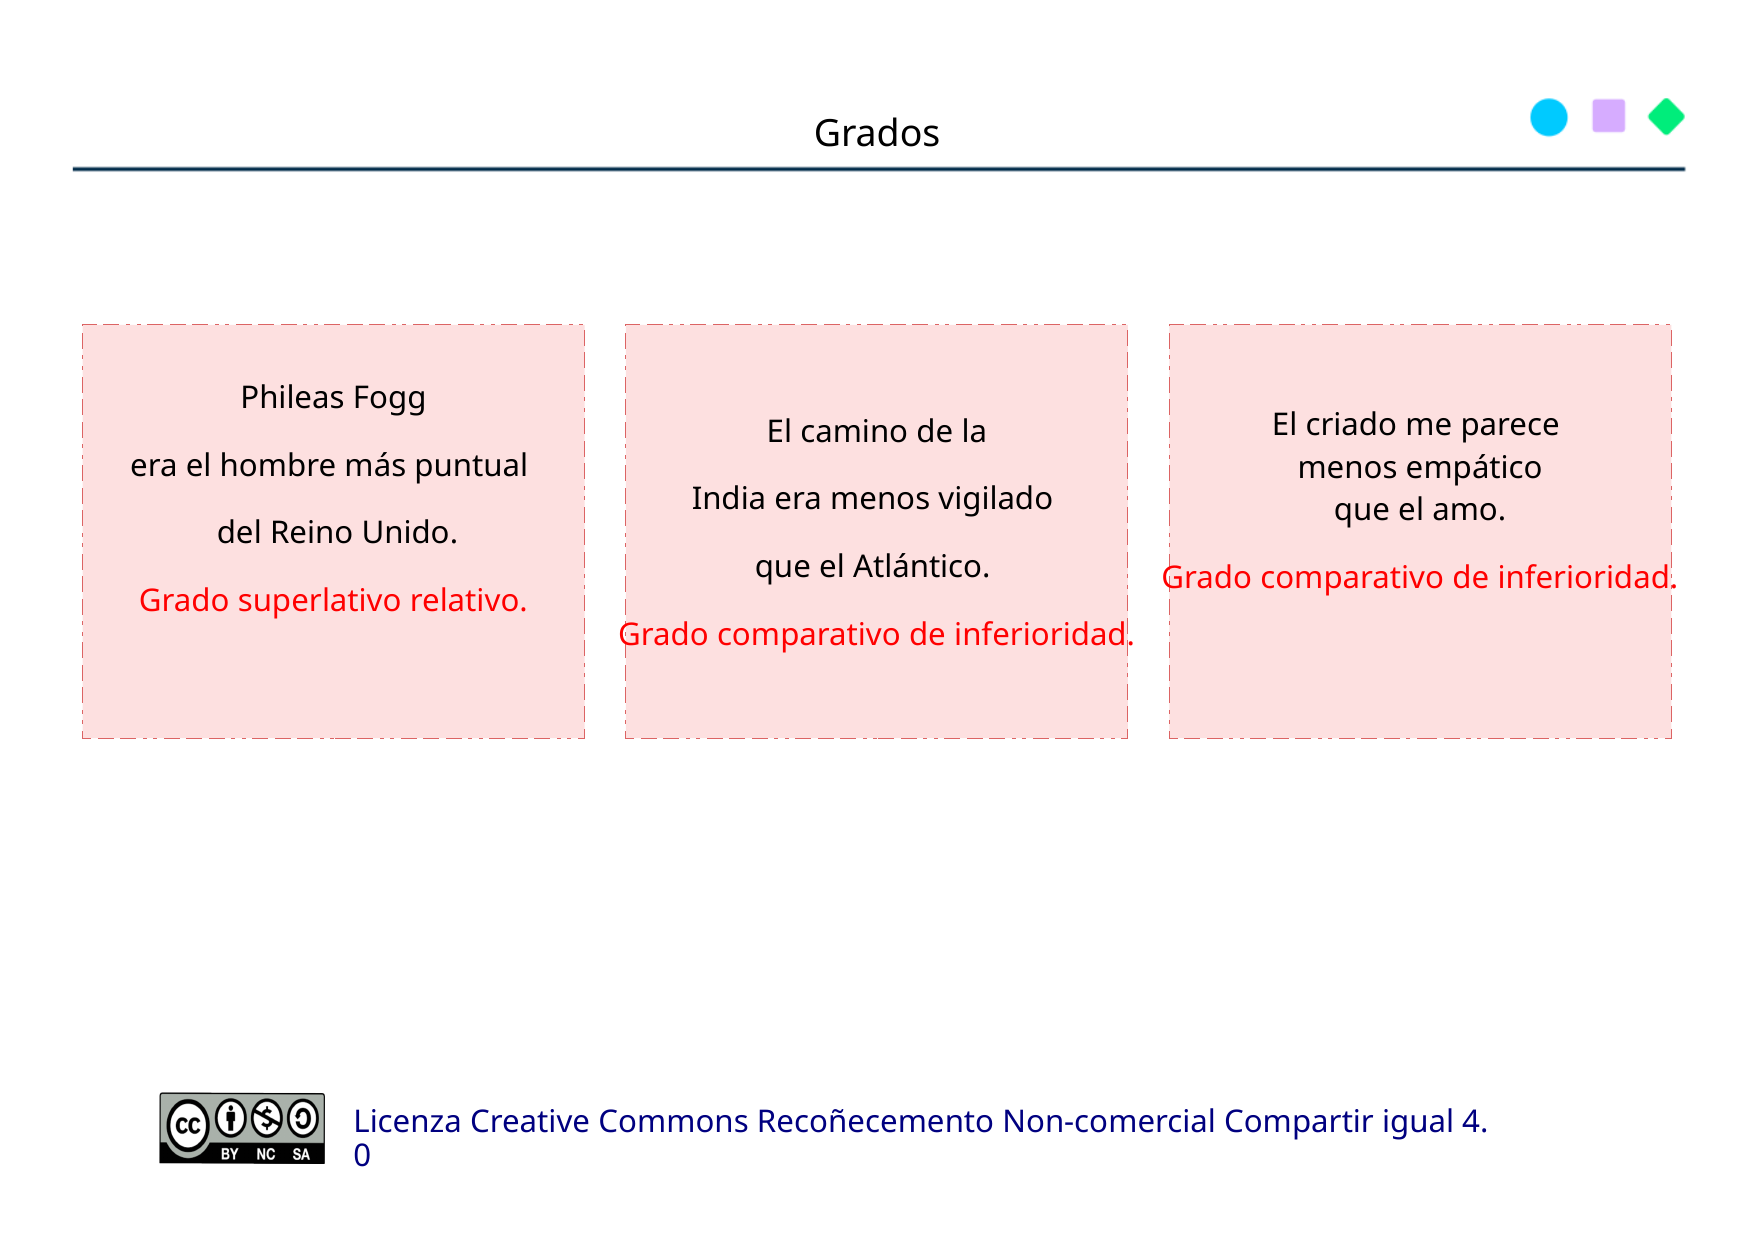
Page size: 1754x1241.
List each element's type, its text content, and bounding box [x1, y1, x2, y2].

text_box El camino de la India era menos vigilado que el Atlántico. Grado comparativo de inferioridad. [625, 324, 1128, 739]
picture [59, 70, 1695, 194]
picture [159, 1092, 325, 1164]
text_box Licenza Creative Commons Recoñecemento Non-comercial Compartir igual 4.0 [338, 1072, 1506, 1170]
text_box Phileas Fogg era el hombre más puntual del Reino Unido. Grado superlativo relativo. [82, 324, 585, 739]
text_box El criado me parece menos empático que el amo. Grado comparativo de inferioridad. [1169, 324, 1672, 739]
